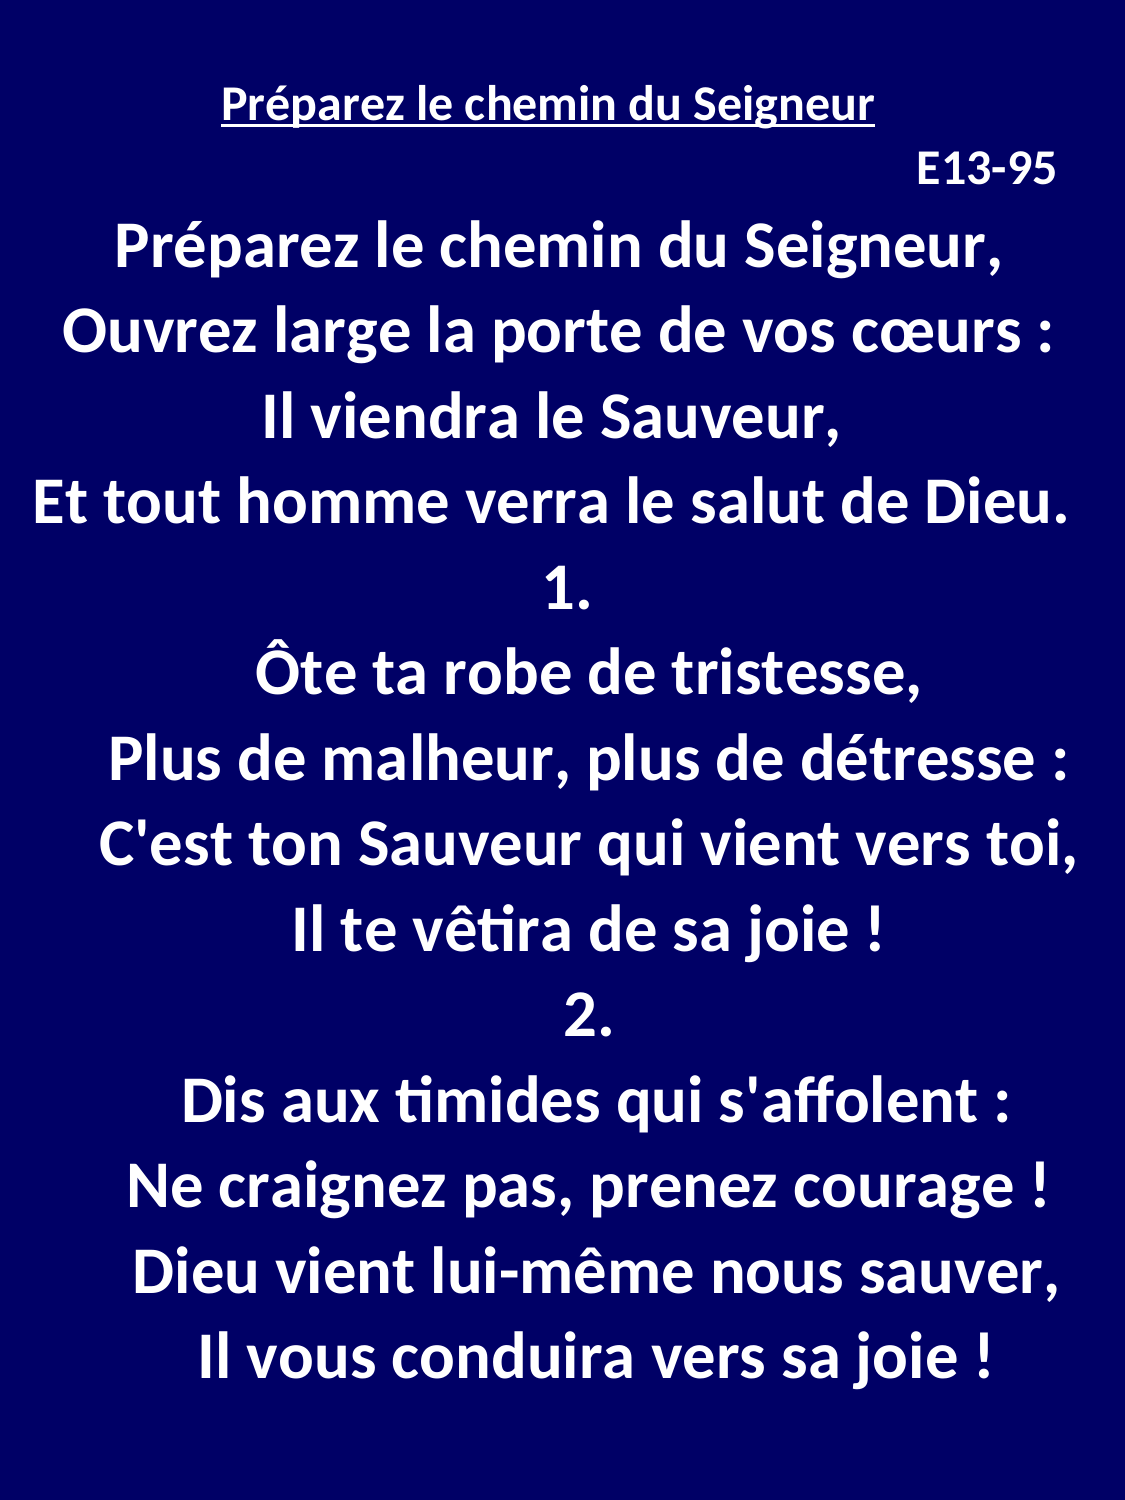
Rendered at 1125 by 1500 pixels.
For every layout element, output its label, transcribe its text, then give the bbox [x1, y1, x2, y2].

text_box Préparez le chemin du Seigneur E13-95 Préparez le chemin du Seigneur, Ouvrez large la porte de vos cœurs : Il viendra le Sauveur, Et tout homme verra le salut de Dieu. 1. Ôte ta robe de tristesse, Plus de malheur, plus de détresse : C'est ton Sauveur qui vient vers toi, Il te vêtira de sa joie ! 2. Dis aux timides qui s'affolent : Ne craignez pas, prenez courage ! Dieu vient lui-même nous sauver, Il vous conduira vers sa joie ! [0, 59, 1123, 1395]
